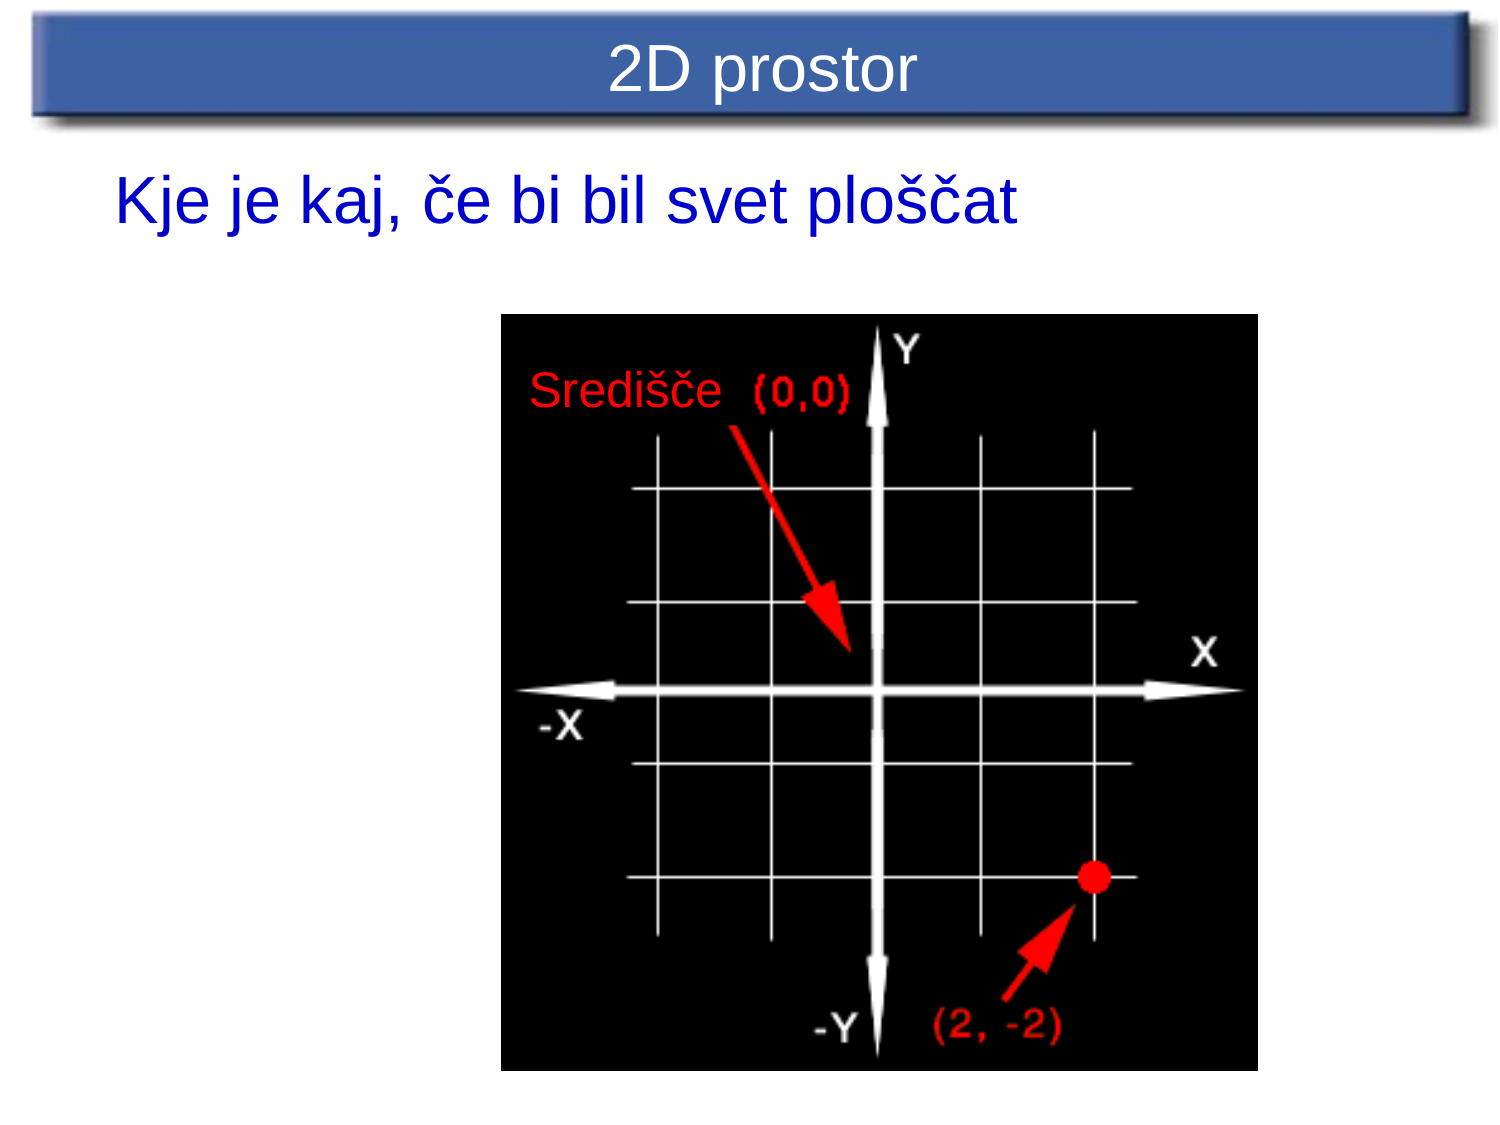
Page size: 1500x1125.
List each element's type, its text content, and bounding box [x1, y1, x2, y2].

title 2D prostor [273, 16, 1254, 113]
text_box Središče [513, 349, 751, 426]
picture [501, 314, 1258, 1071]
picture [30, 8, 1498, 136]
text_box Kje je kaj, če bi bil svet ploščat [100, 149, 1034, 246]
